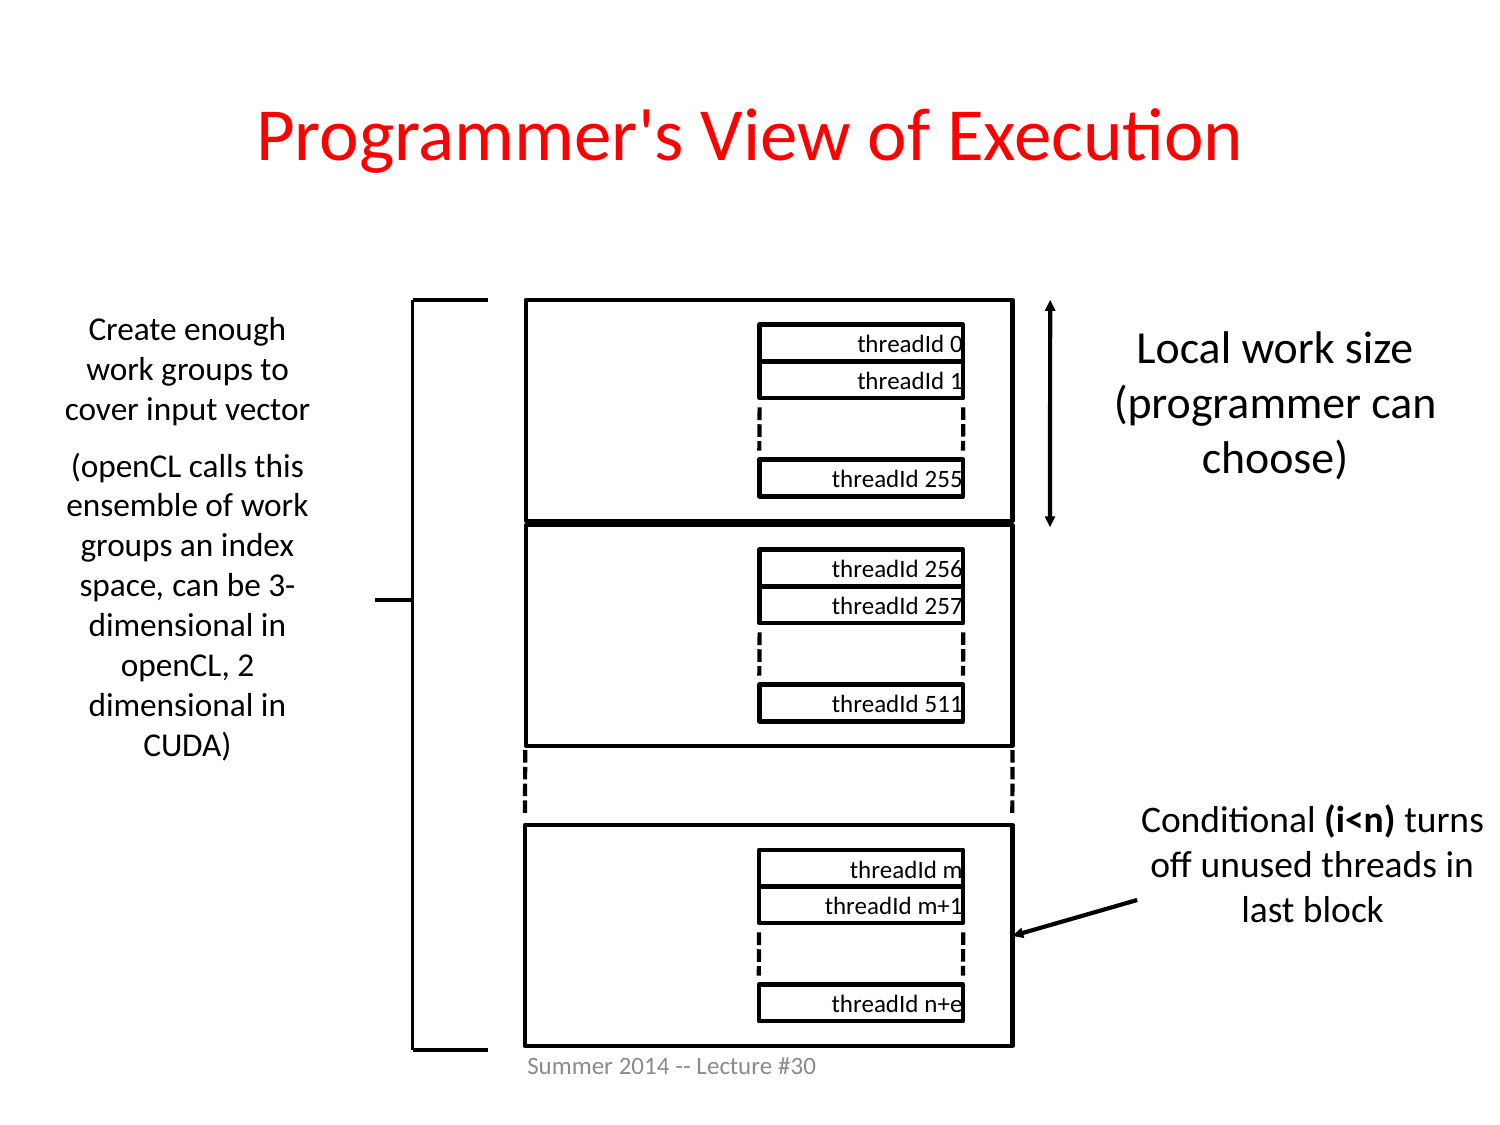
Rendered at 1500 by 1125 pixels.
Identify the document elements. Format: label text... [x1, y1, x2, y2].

text_box threadId 511 [759, 684, 964, 722]
text_box threadId n+e [758, 984, 963, 1022]
title Programmer's View of Execution [112, 21, 1388, 263]
text_box threadId 0 [759, 324, 964, 361]
text_box [526, 525, 1013, 746]
text_box threadId m+1 [758, 886, 963, 924]
text_box Local work size (programmer can choose) [1087, 310, 1463, 491]
text_box Create enough work groups to cover input vector (openCL calls this ensemble of work groups an index space, can be 3-dimensional in openCL, 2 dimensional in CUDA) [37, 299, 338, 771]
text_box threadId 255 [759, 459, 964, 497]
text_box [524, 825, 1013, 1046]
text_box threadId 257 [759, 586, 964, 624]
text_box threadId 256 [759, 549, 964, 586]
text_box threadId m [758, 849, 963, 886]
text_box Conditional (i<n) turns off unused threads in last block [1125, 787, 1500, 938]
text_box [526, 299, 1013, 521]
text_box threadId 1 [759, 361, 964, 399]
